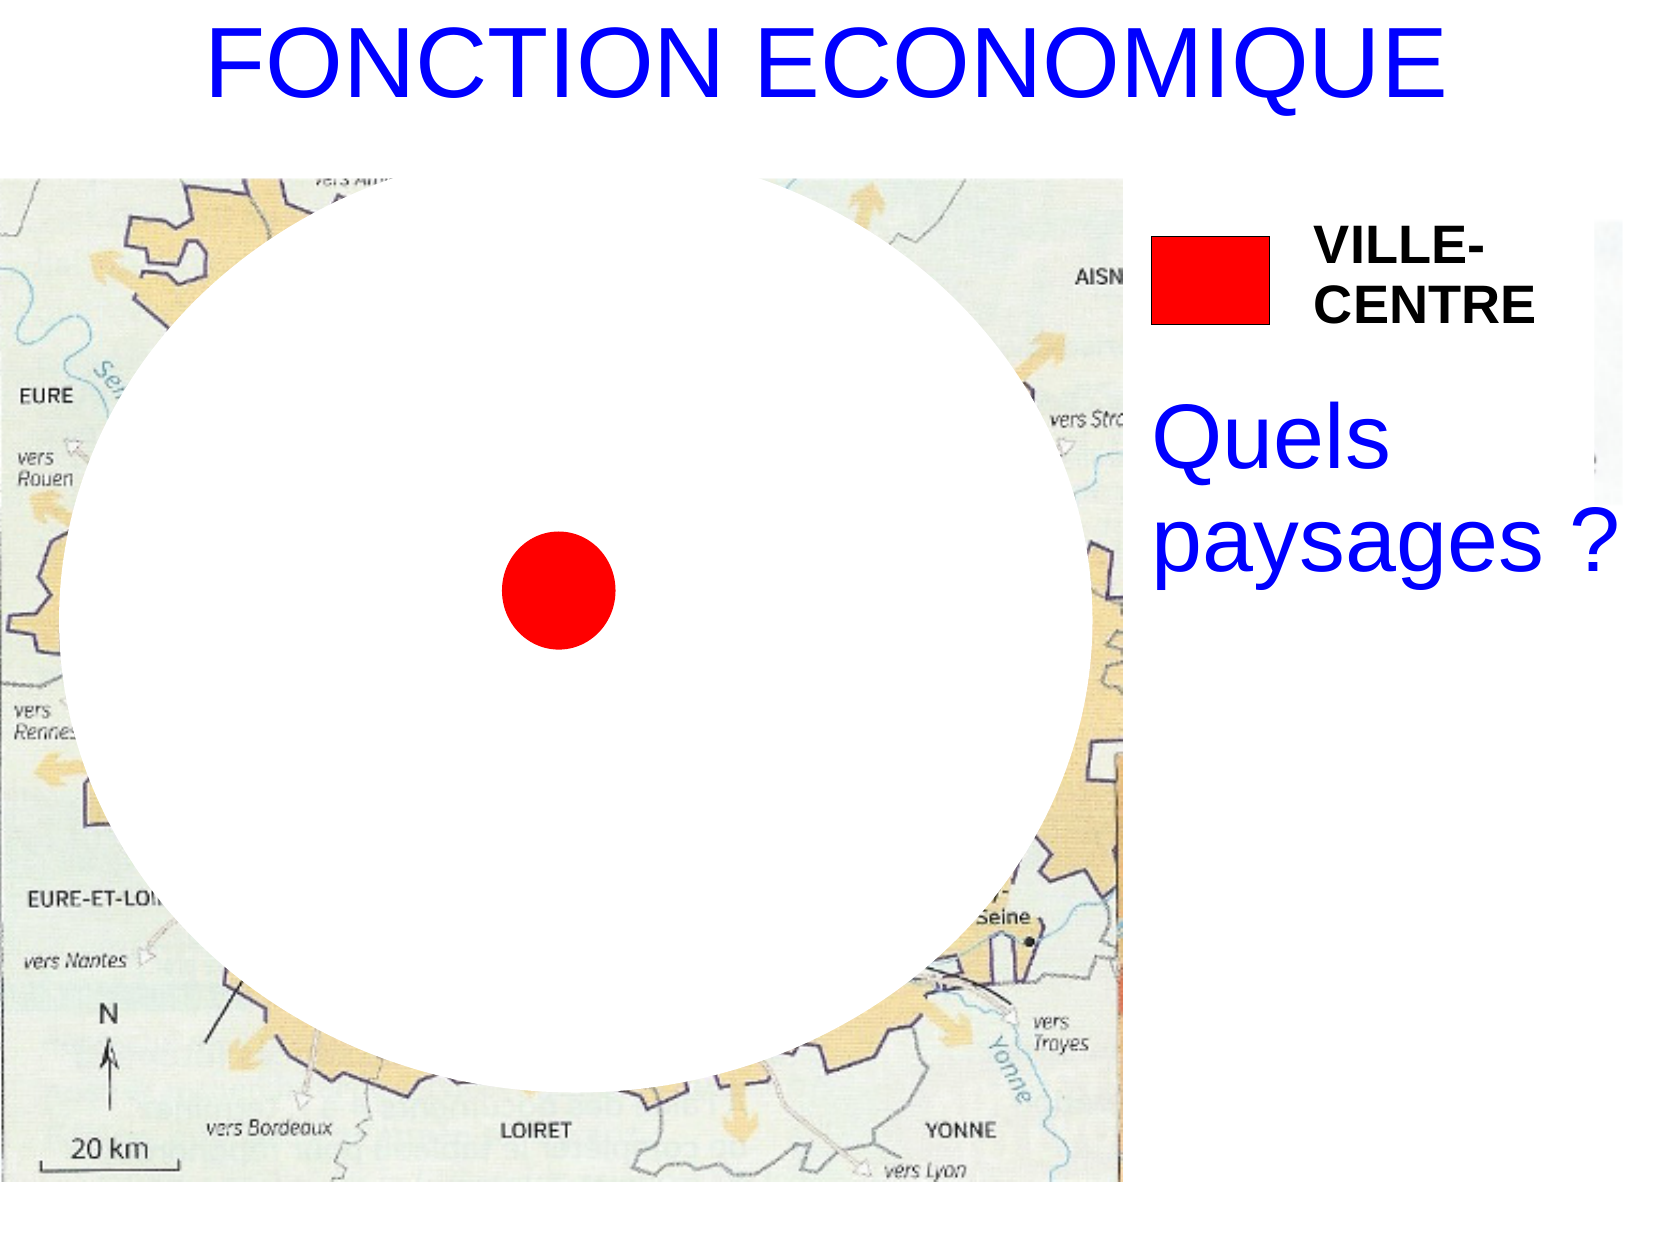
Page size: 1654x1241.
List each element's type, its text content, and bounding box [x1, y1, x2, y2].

text_box FONCTION ECONOMIQUE [0, 0, 1654, 239]
title Quels paysages ? [1151, 385, 1625, 591]
text_box [59, 239, 1093, 1093]
picture [0, 239, 1123, 1182]
text_box [1151, 239, 1299, 385]
text_box VILLE-CENTRE [1299, 239, 1654, 681]
